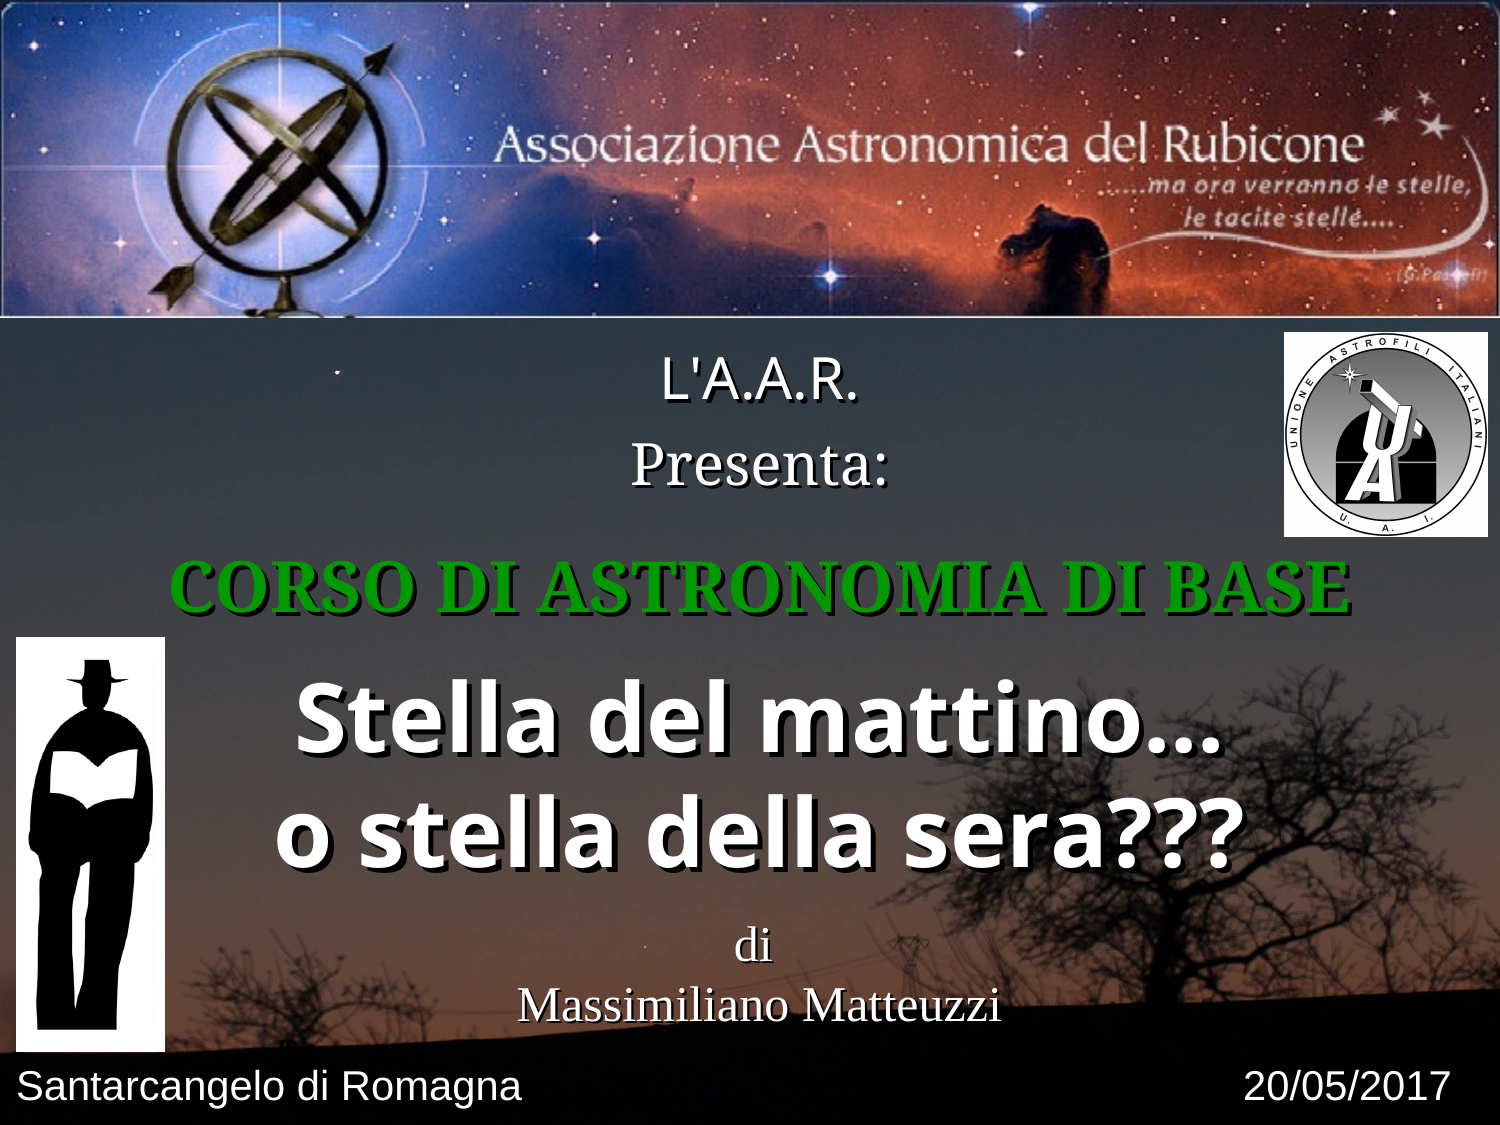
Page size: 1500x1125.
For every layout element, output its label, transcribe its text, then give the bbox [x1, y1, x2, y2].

text_box 20/05/2017 [1228, 1051, 1500, 1111]
picture [0, 0, 1500, 1125]
text_box L'A.A.R. Presenta: CORSO DI ASTRONOMIA DI BASE Stella del mattino... o stella della sera??? di Massimiliano Matteuzzi [106, 319, 1414, 1040]
text_box Santarcangelo di Romagna [1, 1051, 438, 1111]
